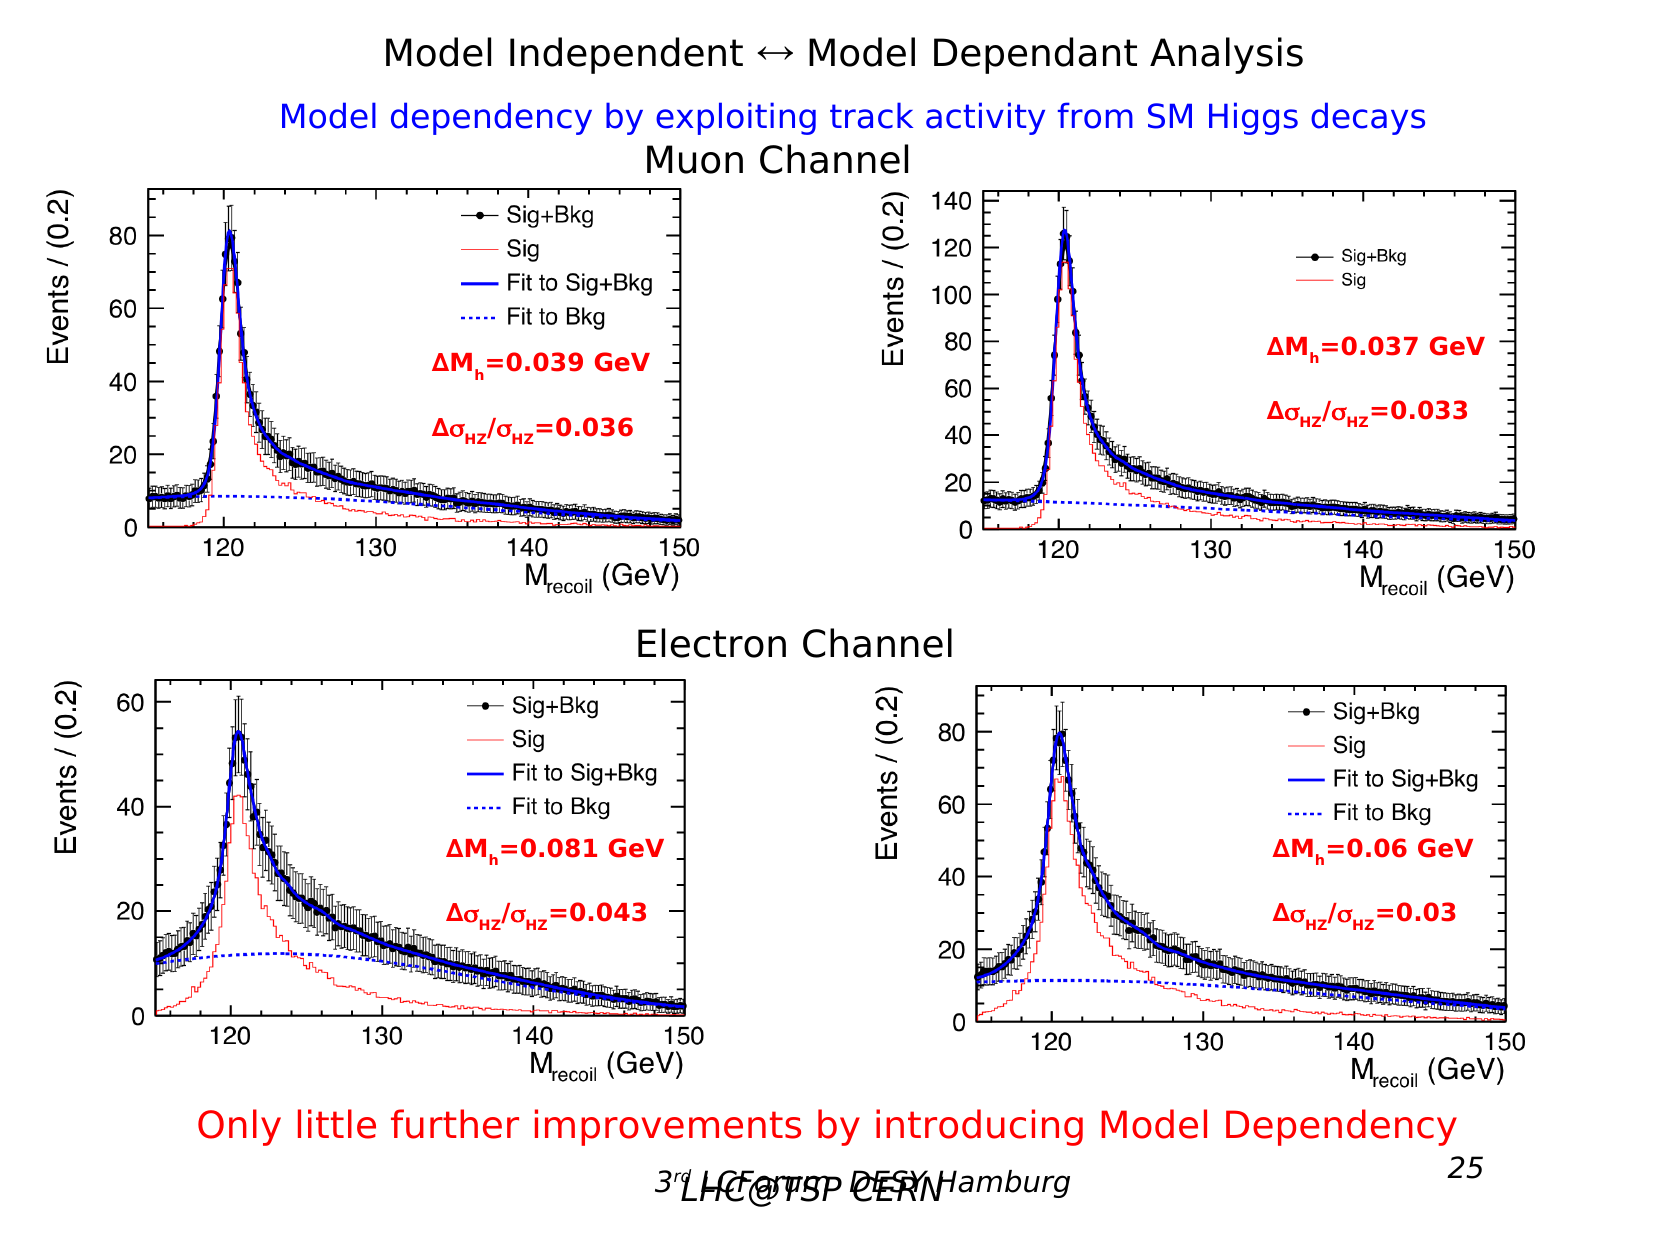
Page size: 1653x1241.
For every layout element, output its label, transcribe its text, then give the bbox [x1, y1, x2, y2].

text_box Muon Channel [628, 144, 928, 189]
picture [862, 154, 1572, 611]
picture [856, 649, 1562, 1103]
text_box Model Independent ↔ Model Dependant Analysis [367, 23, 1321, 85]
text_box 3rd LCForum DESY Hamburg [565, 1154, 1162, 1216]
picture [27, 152, 737, 609]
text_box ∆Mh=0.039 GeV ∆σHZ/σHZ=0.036 [417, 338, 665, 458]
picture [35, 643, 741, 1097]
text_box Electron Channel [620, 614, 970, 673]
text_box ∆Mh=0.037 GeV ∆σHZ/σHZ=0.033 [1252, 322, 1500, 441]
text_box ∆Mh=0.06 GeV ∆σHZ/σHZ=0.03 [1257, 824, 1489, 943]
text_box Only little further improvements by introducing Model Dependency [181, 1095, 1473, 1154]
text_box Model dependency by exploiting track activity from SM Higgs decays [264, 89, 1446, 144]
text_box ∆Mh=0.081 GeV ∆σHZ/σHZ=0.043 [431, 824, 679, 943]
